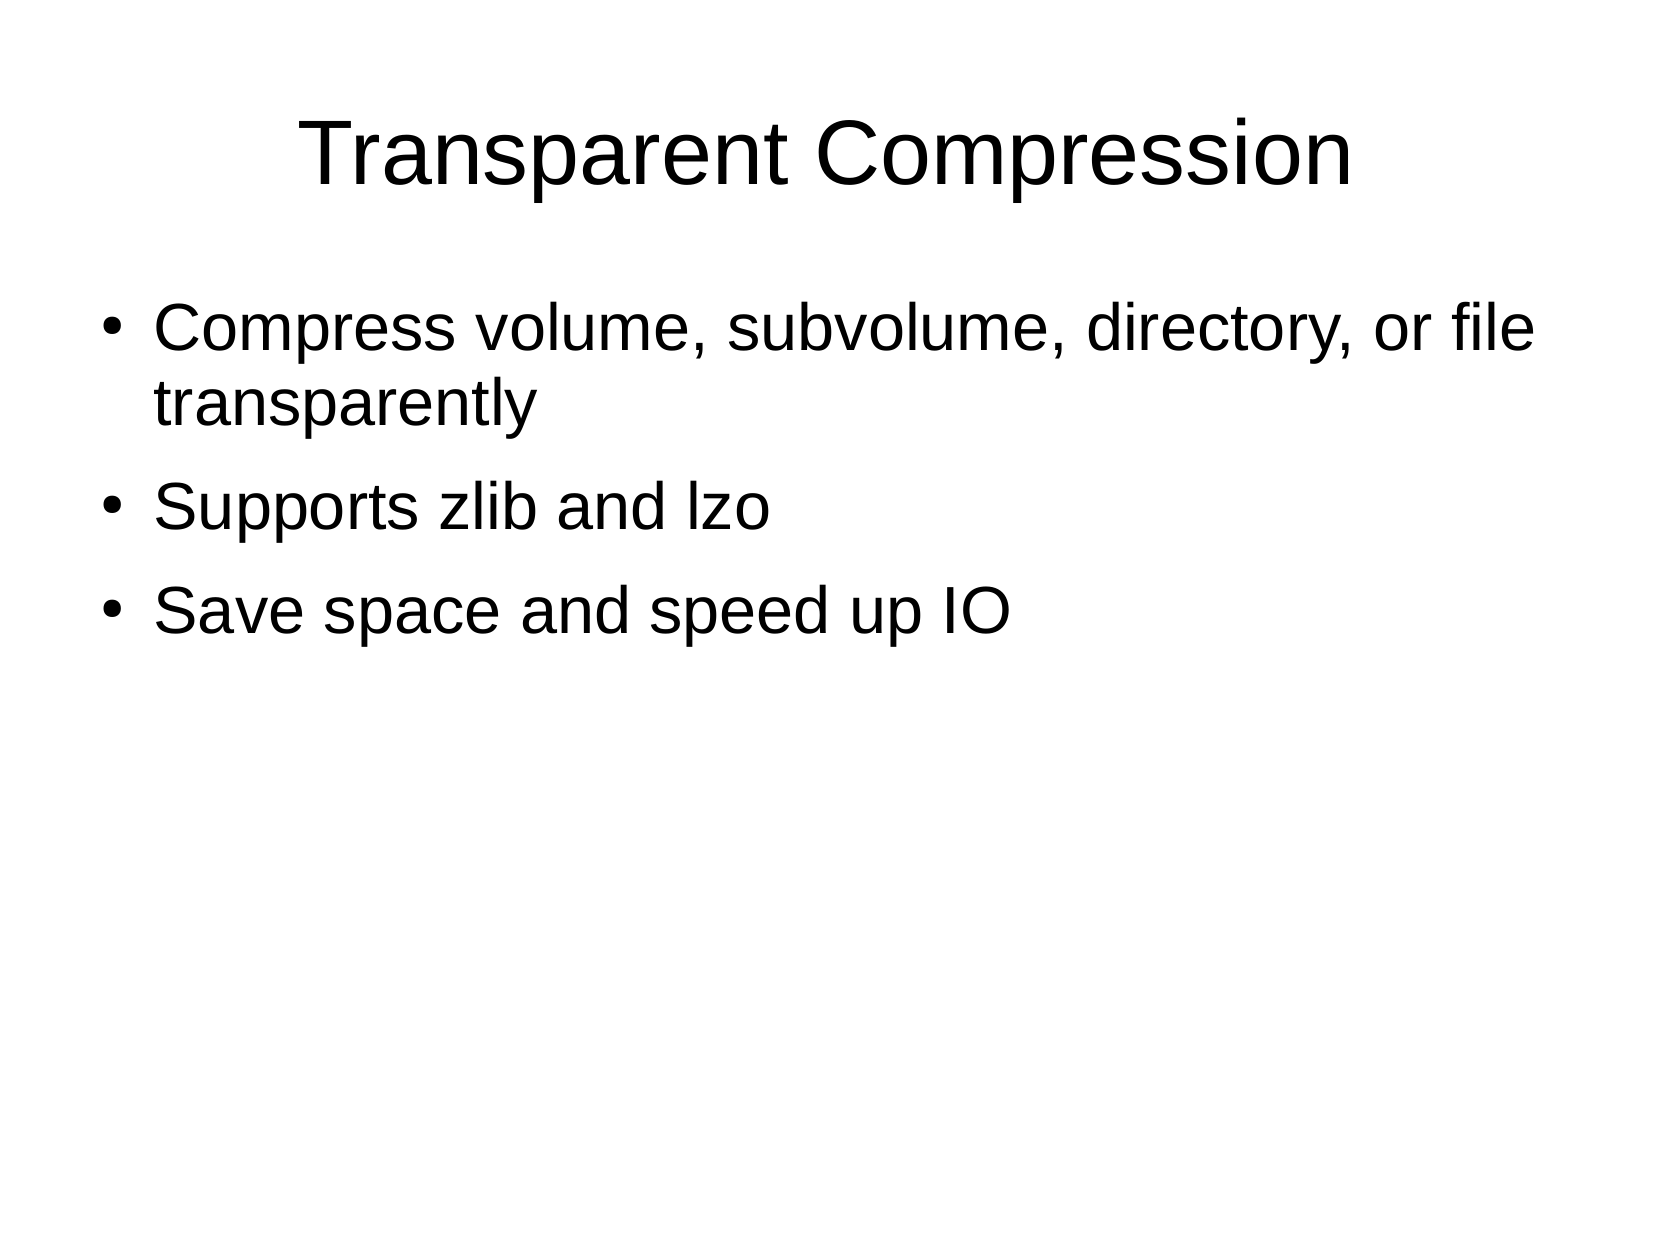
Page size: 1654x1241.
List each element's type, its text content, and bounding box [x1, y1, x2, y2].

list Compress volume, subvolume, directory, or file transparently Supports zlib and lzo Save space and speed up IO [82, 290, 1571, 1010]
title Transparent Compression [82, 49, 1571, 257]
